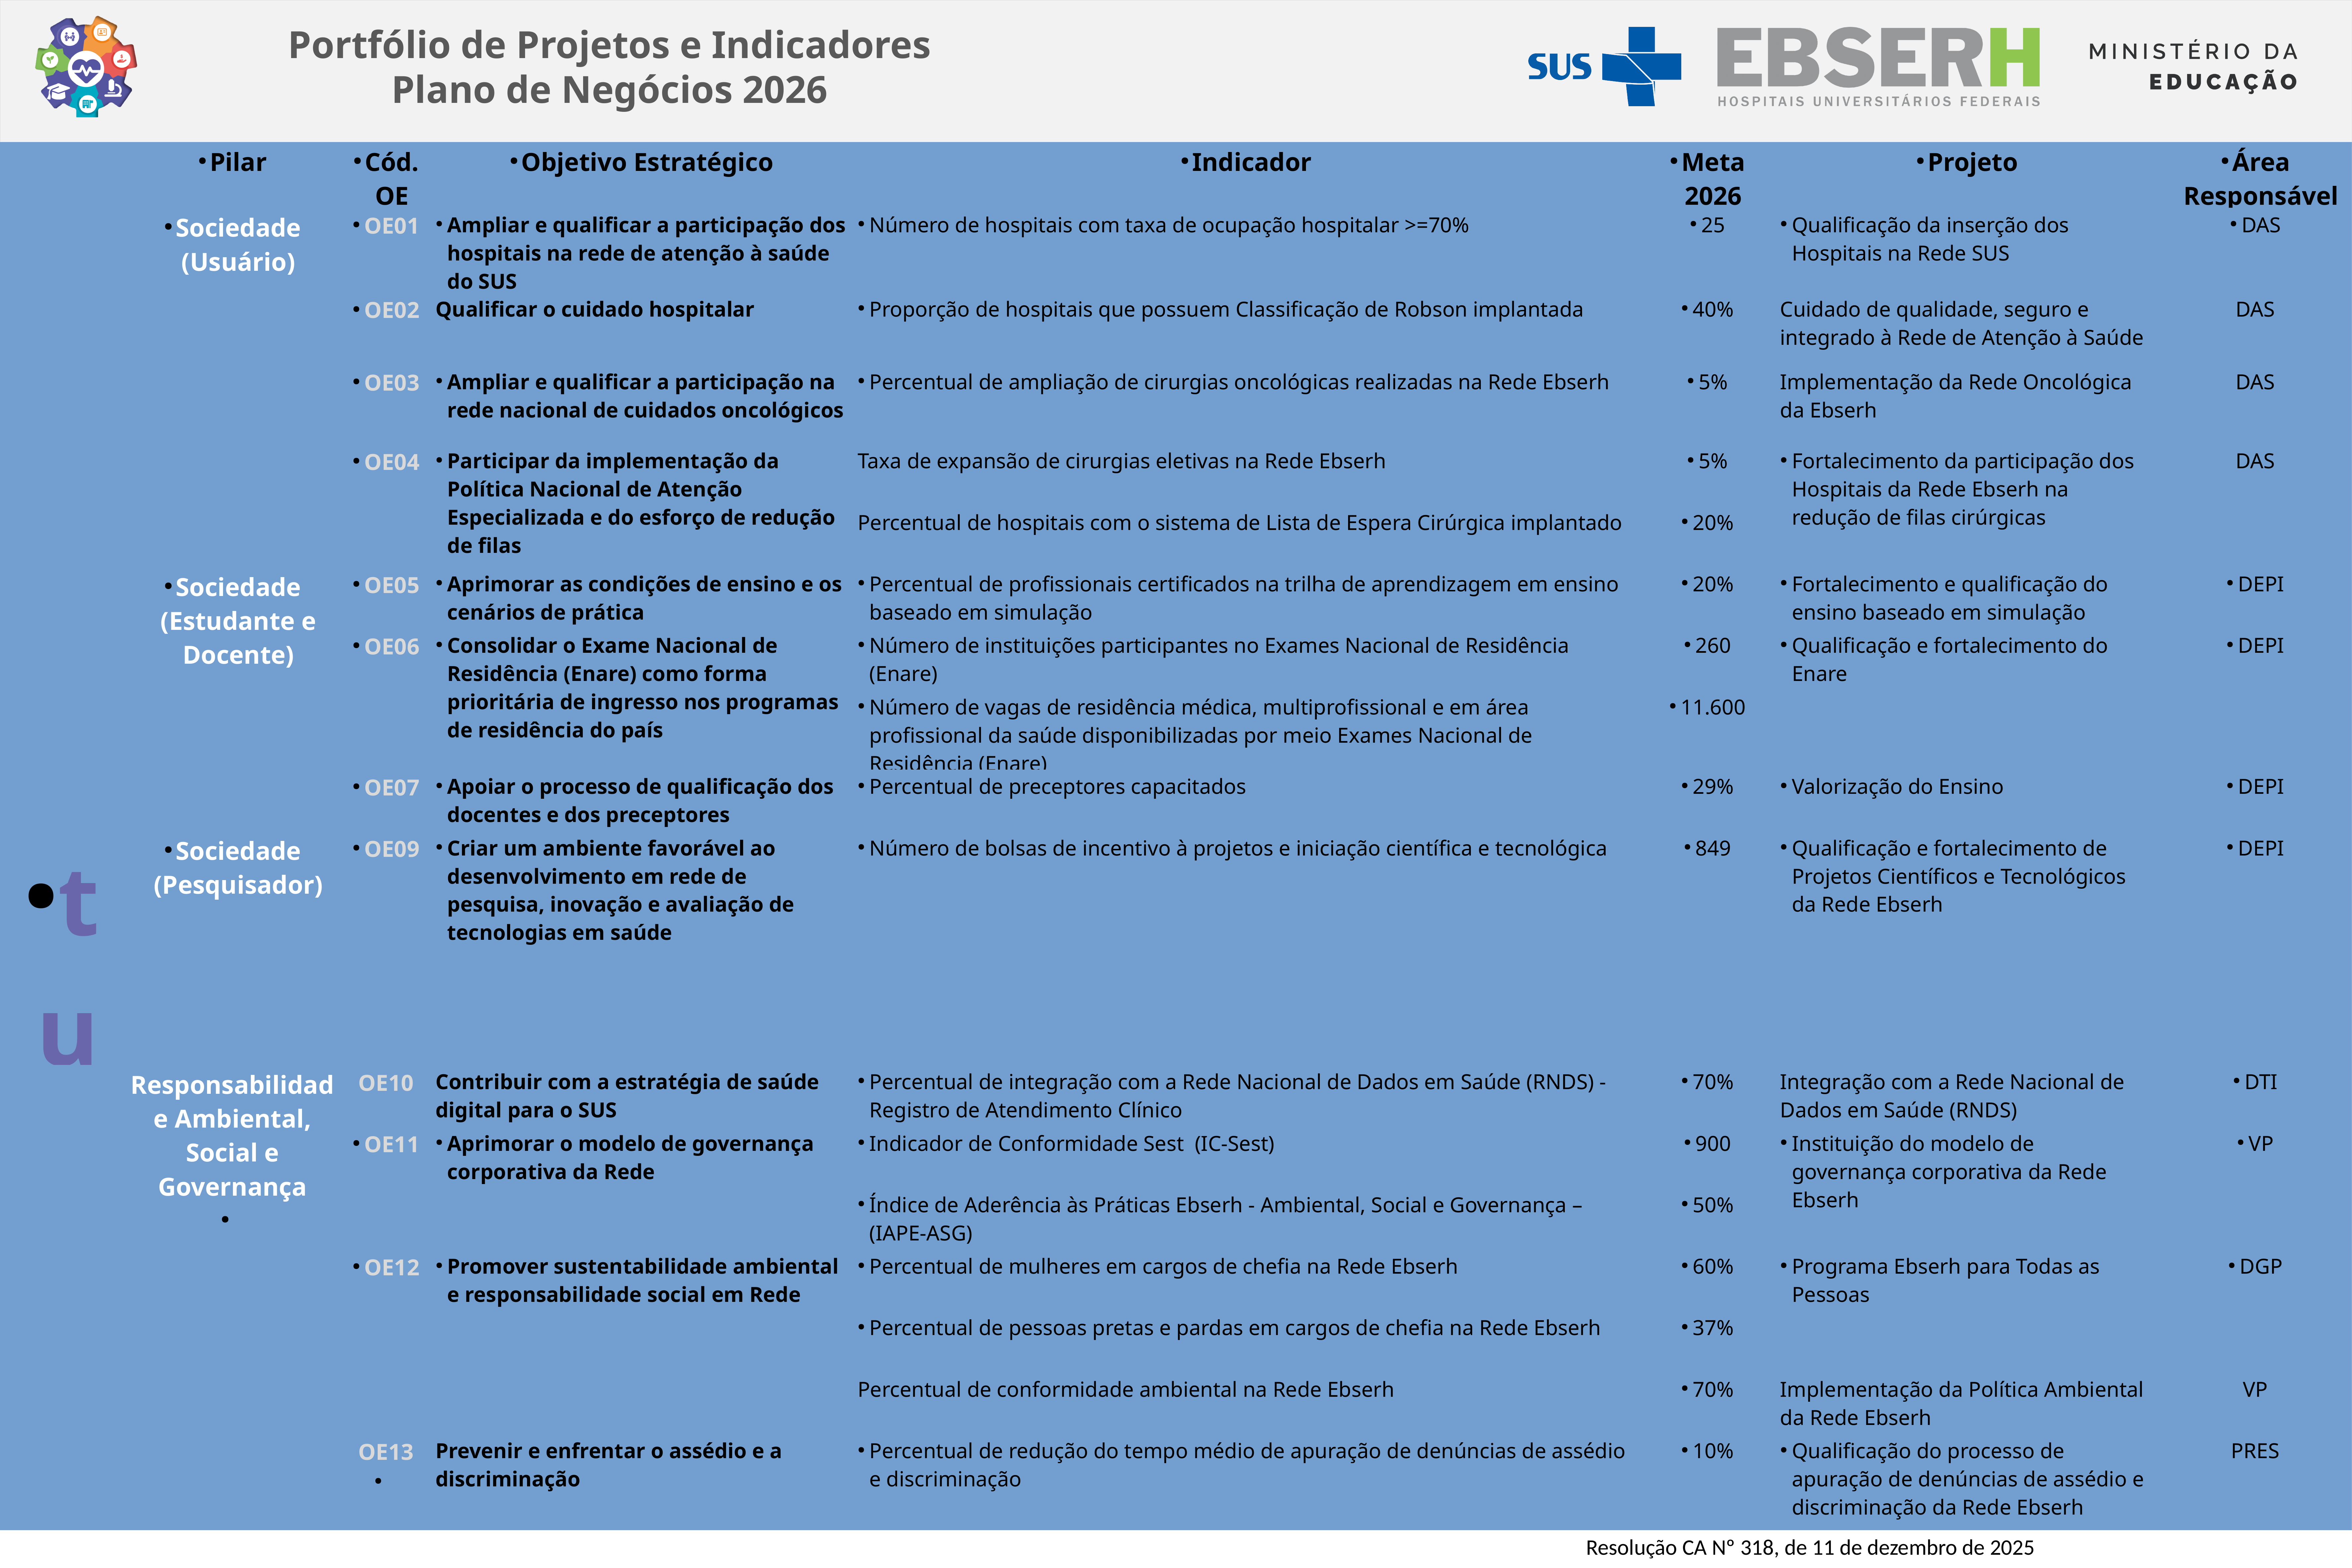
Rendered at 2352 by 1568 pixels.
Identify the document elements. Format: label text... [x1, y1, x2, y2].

table_cell Número de bolsas de incentivo à projetos e iniciação científica e tecnológica [853, 831, 1640, 1065]
text_box Resolução CA Nº 318, de 11 de dezembro de 2025 [1581, 1530, 2349, 1562]
table_cell Integração com a Rede Nacional de Dados em Saúde (RNDS) [1775, 1065, 2159, 1126]
table_cell Aprimorar as condições de ensino e os cenários de prática [430, 567, 853, 629]
table_header Cód. OE [341, 142, 430, 208]
table_cell DTI [2159, 1065, 2352, 1126]
table_cell Sociedade (Usuário) [123, 208, 341, 567]
table_cell Programa Ebserh para Todas as Pessoas [1775, 1249, 2159, 1372]
table_cell Qualificação do processo de apuração de denúncias de assédio e discriminação da Rede Ebserh ​ [1775, 1434, 2159, 1530]
table_cell DAS [2159, 365, 2352, 444]
table_cell 50% [1640, 1188, 1775, 1249]
table_cell Implementação da Política Ambiental da Rede Ebserh [1775, 1372, 2159, 1434]
picture [33, 9, 138, 121]
table_cell OE12 [341, 1249, 430, 1434]
table_header Área Responsável [2159, 142, 2352, 208]
table_header Área Responsável [2233, 194, 2238, 202]
table_cell Percentual de integração com a Rede Nacional de Dados em Saúde (RNDS) - Registro de Atendimento Clínico [853, 1065, 1640, 1126]
table_cell OE07 [341, 770, 430, 831]
table_cell OE03 [341, 365, 430, 444]
table_cell [0, 208, 123, 567]
table_cell Aprimorar o modelo de governança corporativa da Rede [430, 1126, 853, 1249]
table_cell 70% [1640, 1065, 1775, 1126]
table_cell OE09 [341, 831, 430, 1065]
table_cell Valorização do Ensino [1775, 770, 2159, 831]
table_cell PRES [2159, 1434, 2352, 1530]
table_header [0, 142, 123, 208]
table_cell tu [0, 831, 123, 1065]
table_cell Participar da implementação da Política Nacional de Atenção Especializada e do esforço de redução de filas [430, 444, 853, 567]
table_cell OE02 [341, 292, 430, 365]
table_cell OE04 [341, 444, 430, 567]
table_cell OE11 [341, 1126, 430, 1249]
table_cell Índice de Aderência às Práticas Ebserh - Ambiental, Social e Governança – (IAPE-ASG) [853, 1188, 1640, 1249]
table_cell DGP [2159, 1249, 2352, 1372]
table_cell 11.600 [1640, 690, 1775, 770]
table_cell Fortalecimento da participação dos Hospitais da Rede Ebserh na redução de filas cirúrgicas [1775, 444, 2159, 567]
table_cell [0, 1065, 123, 1530]
table_header Pilar [123, 142, 341, 208]
table_cell Qualificação e fortalecimento do Enare [1775, 629, 2159, 770]
table_cell Implementação da Rede Oncológica da Ebserh [1775, 365, 2159, 444]
table_cell OE01 [341, 208, 430, 292]
table_cell Percentual de mulheres em cargos de chefia na Rede Ebserh [853, 1249, 1640, 1311]
table_cell 29% [1640, 770, 1775, 831]
table_cell 70% [1640, 1372, 1775, 1434]
table_header Indicador [853, 142, 1640, 208]
table_cell Qualificação e fortalecimento de Projetos Científicos e Tecnológicos da Rede Ebserh [1775, 831, 2159, 1065]
table_cell DEPI [2159, 629, 2352, 770]
table_cell Percentual de preceptores capacitados [853, 770, 1640, 831]
table_header Meta 2026 [1640, 142, 1775, 208]
table_header Projeto [1775, 142, 2159, 208]
table_cell Percentual de pessoas pretas e pardas em cargos de chefia na Rede Ebserh [853, 1311, 1640, 1372]
table_cell OE10 [341, 1065, 430, 1126]
table_cell DEPI [2159, 567, 2352, 629]
table_cell Criar um ambiente favorável ao desenvolvimento em rede de pesquisa, inovação e avaliação de tecnologias em saúde [430, 831, 853, 1065]
table_cell Contribuir com a estratégia de saúde digital para o SUS [430, 1065, 853, 1126]
table_cell Número de instituições participantes no Exames Nacional de Residência (Enare) [853, 629, 1640, 690]
table_cell 5% [1640, 444, 1775, 505]
table_cell VP [2159, 1126, 2352, 1249]
table_cell Percentual de conformidade ambiental na Rede Ebserh [853, 1372, 1640, 1434]
table_cell 60% [1640, 1249, 1775, 1311]
table_cell Qualificar o cuidado hospitalar [430, 292, 853, 365]
table_cell Prevenir e enfrentar o assédio e a discriminação [430, 1434, 853, 1530]
table_cell Ampliar e qualificar a participação na rede nacional de cuidados oncológicos [430, 365, 853, 444]
table_cell DAS [2159, 292, 2352, 365]
table_cell Percentual de redução do tempo médio de apuração de denúncias de assédio e discriminação [853, 1434, 1640, 1530]
table_cell Consolidar o Exame Nacional de Residência (Enare) como forma prioritária de ingresso nos programas de residência do país [430, 629, 853, 770]
table_cell Responsabilidade Ambiental, Social e Governança [123, 1065, 341, 1530]
table_cell Percentual de profissionais certificados na trilha de aprendizagem em ensino baseado em simulação [853, 567, 1640, 629]
table_cell DEPI [2159, 770, 2352, 831]
table_cell 37% [1640, 1311, 1775, 1372]
table_cell Número de vagas de residência médica, multiprofissional e em área profissional da saúde disponibilizadas por meio Exames Nacional de Residência (Enare) [853, 690, 1640, 770]
table_cell 900 [1640, 1126, 1775, 1188]
table_cell Promover sustentabilidade ambiental e responsabilidade social em Rede [430, 1249, 853, 1434]
table_cell DAS [2159, 444, 2352, 567]
table_cell Ampliar e qualificar a participação dos hospitais na rede de atenção à saúde do SUS [430, 208, 853, 292]
table_cell Apoiar o processo de qualificação dos docentes e dos preceptores [430, 770, 853, 831]
table_cell Fortalecimento e qualificação do ensino baseado em simulação [1775, 567, 2159, 629]
table_cell DAS [2159, 208, 2352, 292]
table_cell Sociedade (Estudante e Docente) [123, 567, 341, 831]
table_cell 849 [1640, 831, 1775, 1065]
table_cell 40% [1640, 292, 1775, 365]
table_cell 5% [1640, 365, 1775, 444]
table_cell Cuidado de qualidade, seguro e integrado à Rede de Atenção à Saúde [1775, 292, 2159, 365]
table_cell 260 [1640, 629, 1775, 690]
table_cell 20% [1640, 567, 1775, 629]
table_cell Percentual de hospitais com o sistema de Lista de Espera Cirúrgica implantado [853, 505, 1640, 567]
picture [1717, 27, 2297, 106]
table_cell 20% [1640, 505, 1775, 567]
table_cell Número de hospitais com taxa de ocupação hospitalar >=70% [853, 208, 1640, 292]
table_cell 10% [1640, 1434, 1775, 1530]
table_cell Taxa de expansão de cirurgias eletivas na Rede Ebserh [853, 444, 1640, 505]
text_box [0, 0, 2352, 142]
table_cell tu [70, 1059, 80, 1065]
table_cell OE06 [341, 629, 430, 770]
text_box Portfólio de Projetos e Indicadores Plano de Negócios 2026 [138, 9, 1176, 74]
picture [1528, 27, 1681, 106]
table_cell Qualificação da inserção dos Hospitais na Rede SUS [1775, 208, 2159, 292]
table_cell Percentual de ampliação de cirurgias oncológicas realizadas na Rede Ebserh [853, 365, 1640, 444]
table_cell Instituição do modelo de governança corporativa da Rede Ebserh [1775, 1126, 2159, 1249]
table_cell 25 [1640, 208, 1775, 292]
table_cell VP [2159, 1372, 2352, 1434]
table_cell Proporção de hospitais que possuem Classificação de Robson implantada [853, 292, 1640, 365]
table_cell Indicador de Conformidade Sest (IC-Sest) [853, 1126, 1640, 1188]
table_cell DEPI [2159, 831, 2352, 1065]
table_cell OE13 [341, 1434, 430, 1530]
table_header Objetivo Estratégico [430, 142, 853, 208]
table_cell OE05 [341, 567, 430, 629]
table_cell Sociedade (Pesquisador) [123, 831, 341, 1065]
table_cell [0, 567, 123, 831]
